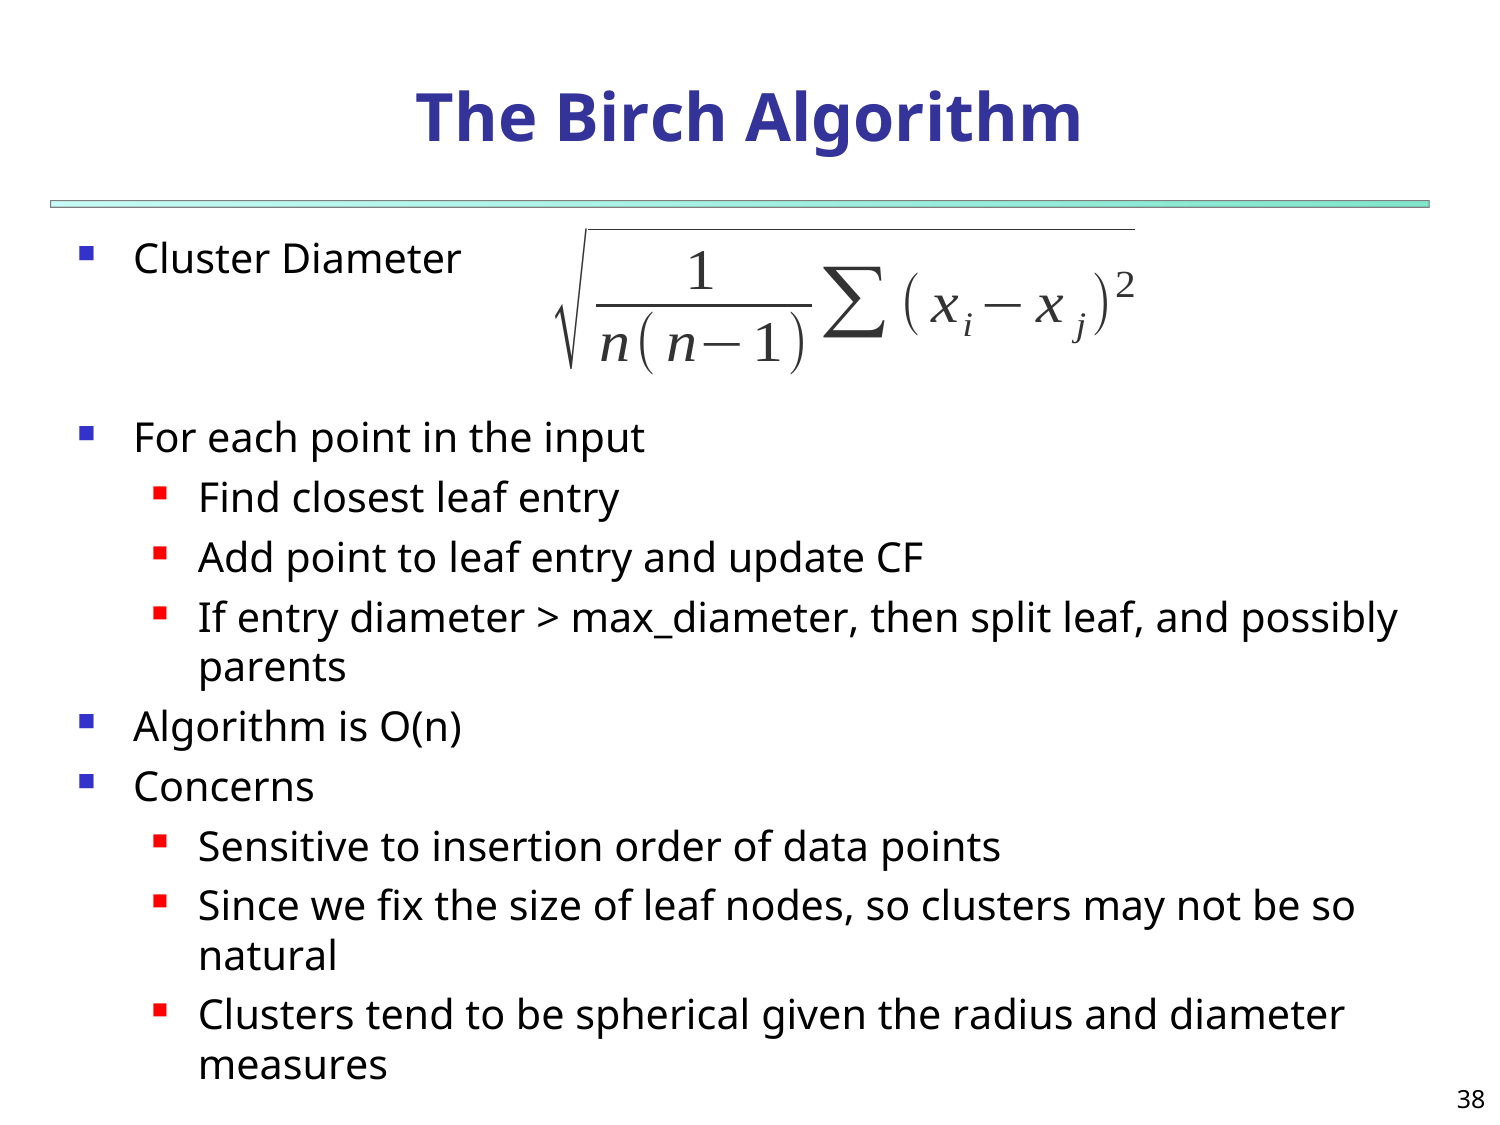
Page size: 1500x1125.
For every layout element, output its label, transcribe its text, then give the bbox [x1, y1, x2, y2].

list Cluster Diameter For each point in the input Find closest leaf entry Add point to leaf entry and update CF If entry diameter > max_diameter, then split leaf, and possibly parents Algorithm is O(n) Concerns Sensitive to insertion order of data points Since we fix the size of leaf nodes, so clusters may not be so natural Clusters tend to be spherical given the radius and diameter measures [62, 224, 1475, 1105]
chart [537, 224, 1157, 379]
title The Birch Algorithm [0, 62, 1500, 163]
text_box <number> [1187, 1062, 1500, 1125]
